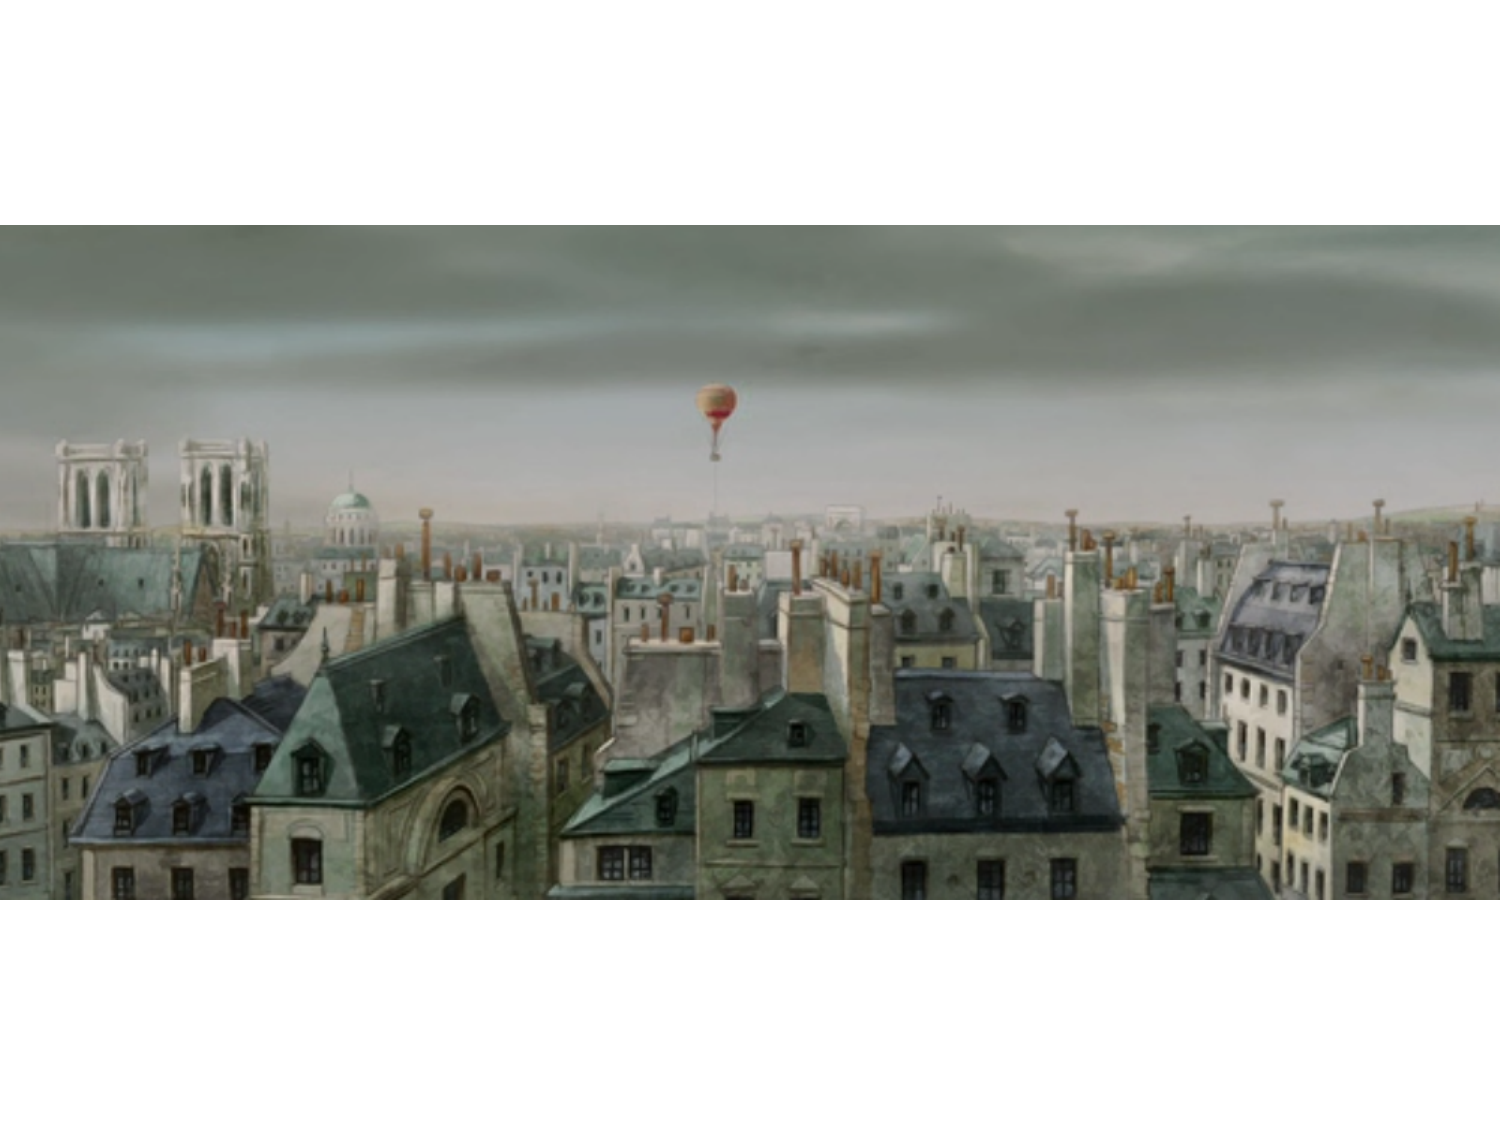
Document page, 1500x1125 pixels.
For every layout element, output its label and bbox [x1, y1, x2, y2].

picture [0, 225, 1500, 900]
